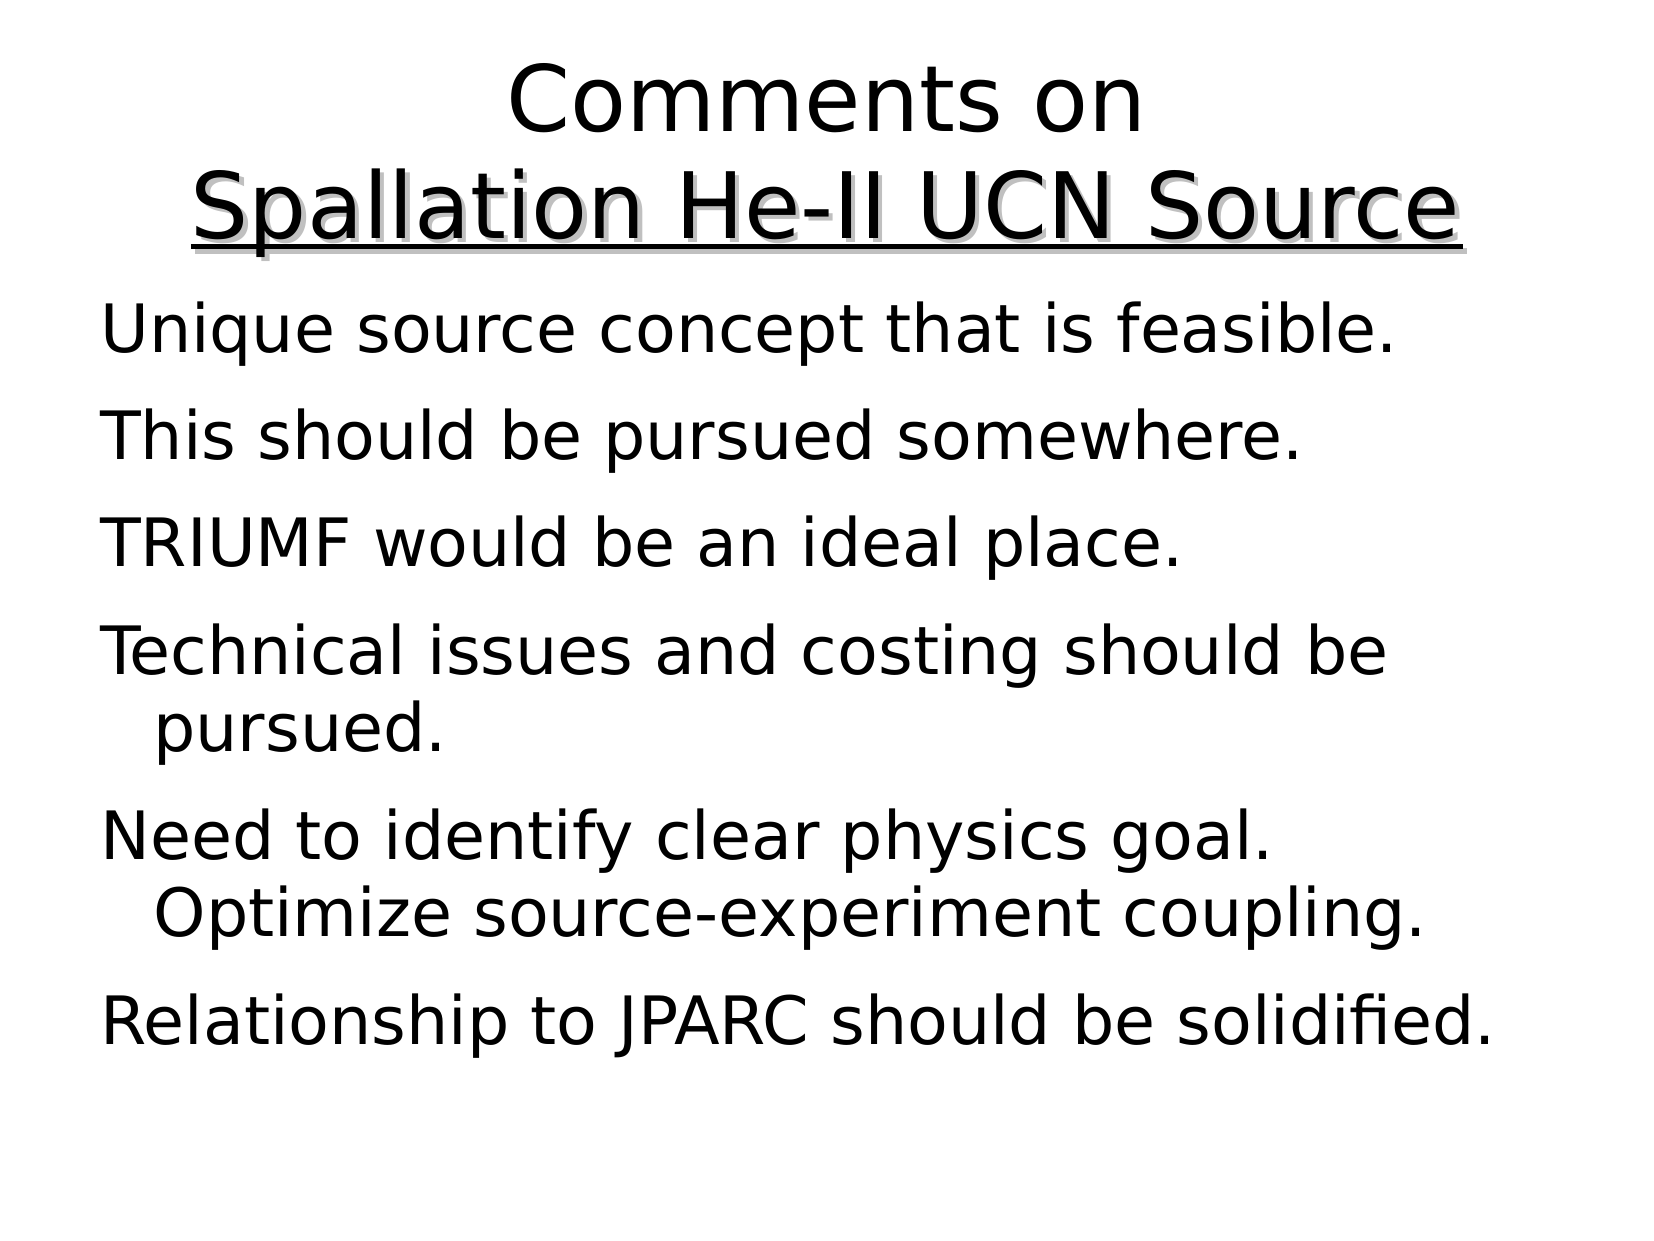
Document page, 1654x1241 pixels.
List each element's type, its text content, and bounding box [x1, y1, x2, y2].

title Comments on Spallation He-II UCN Source [82, 45, 1571, 261]
list Unique source concept that is feasible. This should be pursued somewhere. TRIUMF would be an ideal place. Technical issues and costing should be pursued. Need to identify clear physics goal. Optimize source-experiment coupling. Relationship to JPARC should be solidified. [82, 290, 1571, 1094]
